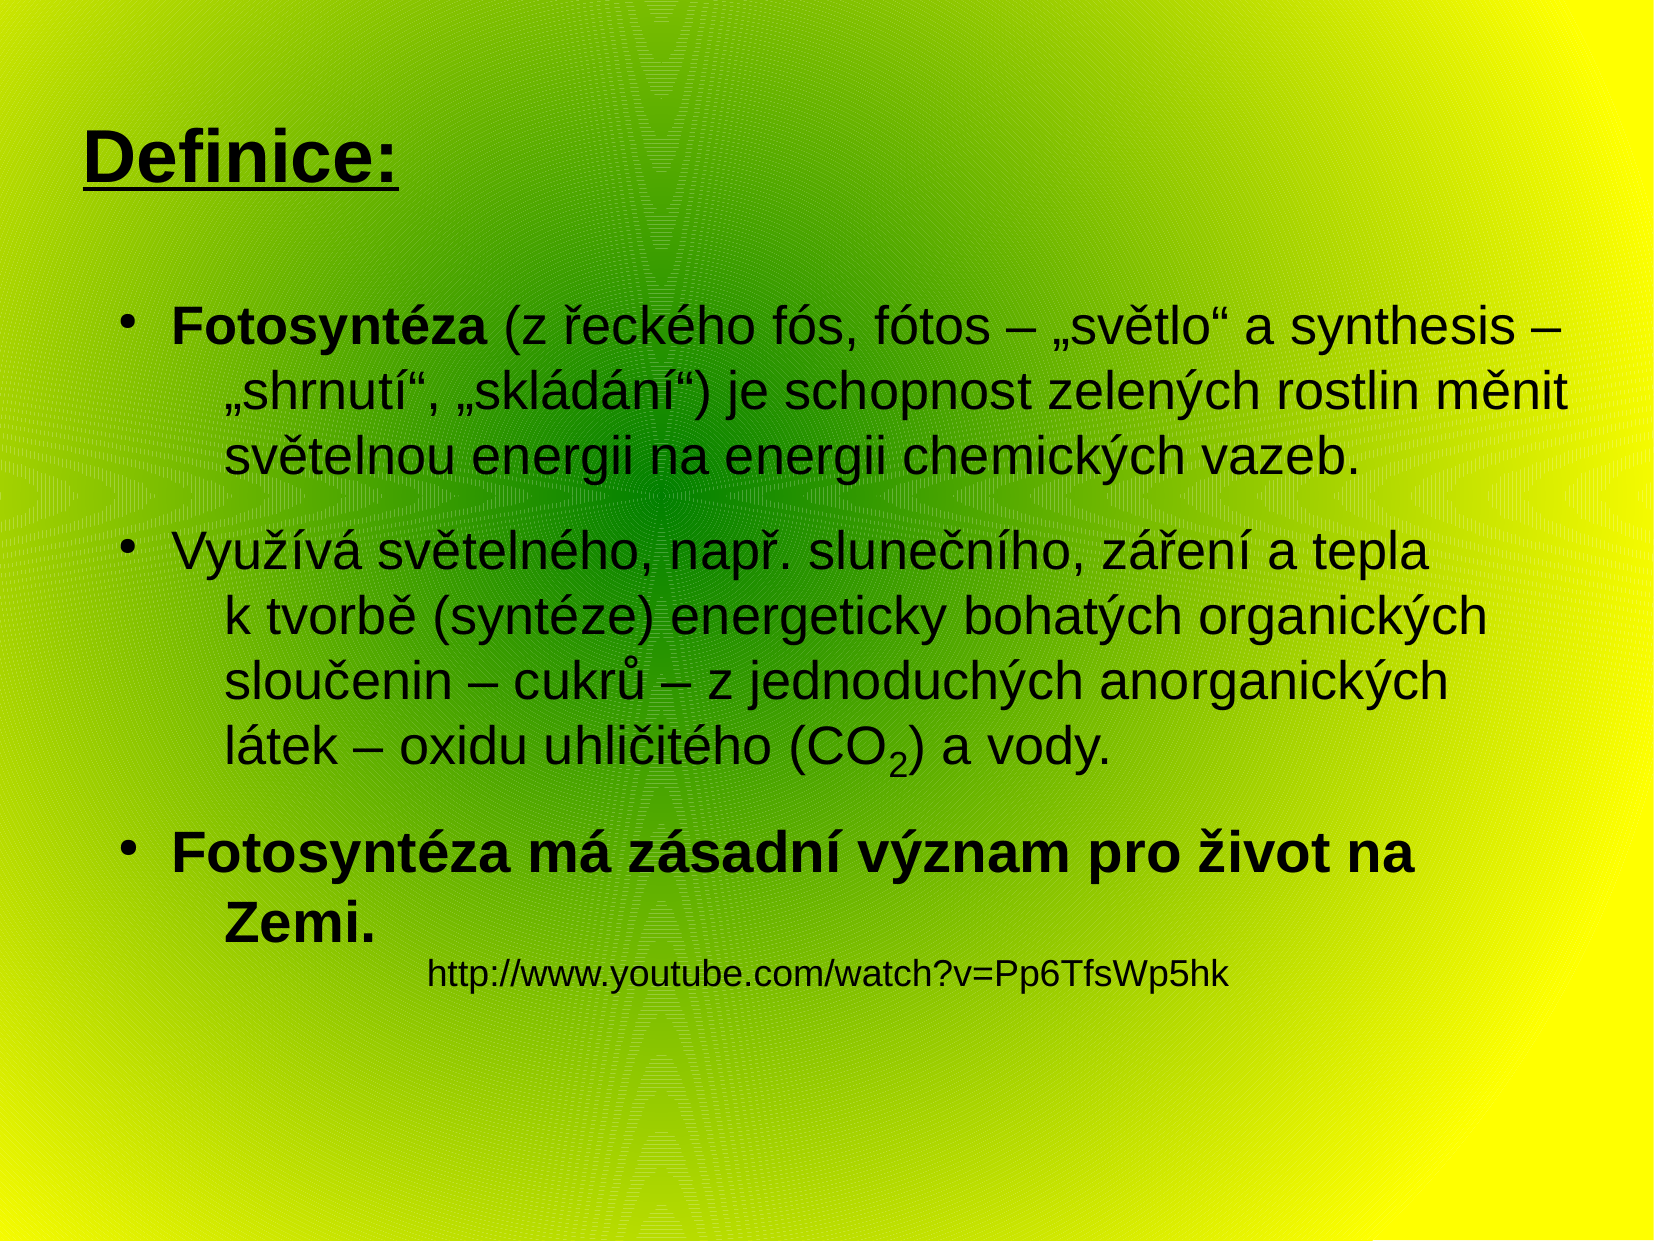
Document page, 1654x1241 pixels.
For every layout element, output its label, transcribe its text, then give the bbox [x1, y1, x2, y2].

list Fotosyntéza (z řeckého fós, fótos – „světlo“ a synthesis – „shrnutí“, „skládání“) je schopnost zelených rostlin měnit světelnou energii na energii chemických vazeb. Využívá světelného, např. slunečního, záření a tepla k tvorbě (syntéze) energeticky bohatých organických sloučenin – cukrů – z jednoduchých anorganických látek – oxidu uhličitého (CO2) a vody. Fotosyntéza má zásadní význam pro život na Zemi. [82, 290, 1571, 1109]
title Definice: [82, 49, 1571, 257]
text_box http://www.youtube.com/watch?v=Pp6TfsWp5hk [412, 944, 1300, 1044]
